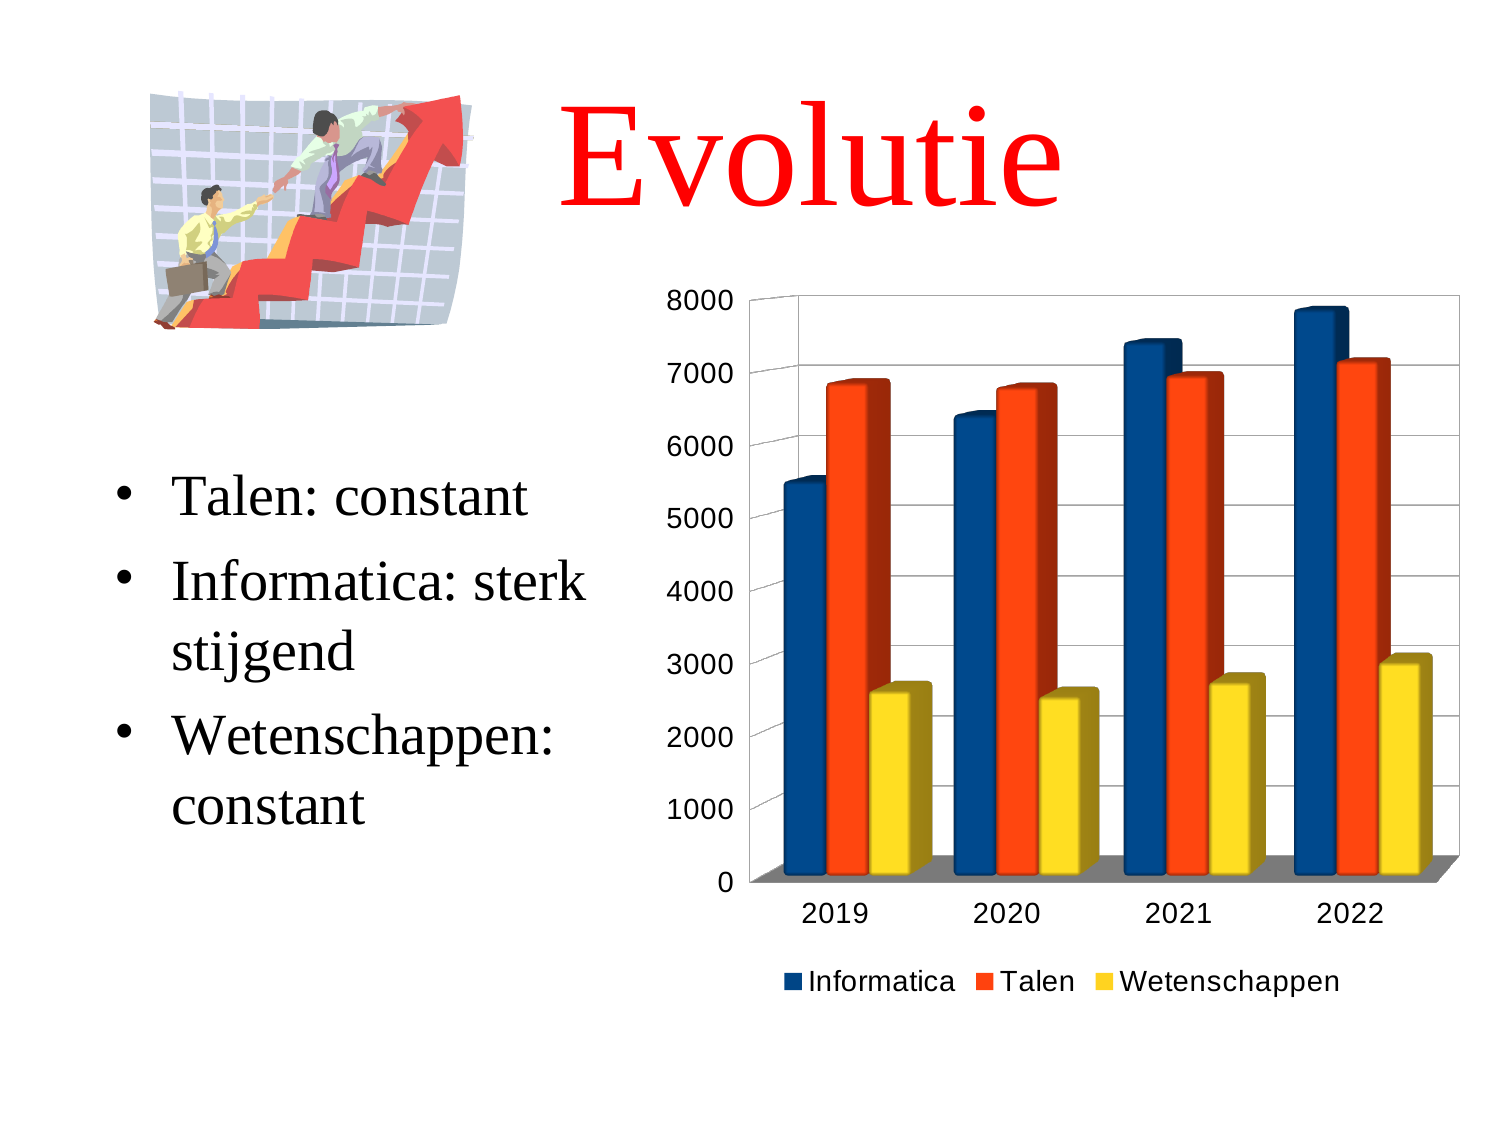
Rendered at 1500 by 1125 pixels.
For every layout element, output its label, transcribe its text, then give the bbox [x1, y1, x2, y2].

title Evolutie [52, 48, 1469, 244]
list Talen: constant Informatica: sterk stijgend Wetenschappen: constant [99, 450, 726, 1125]
picture [150, 87, 478, 333]
chart [649, 265, 1477, 1004]
